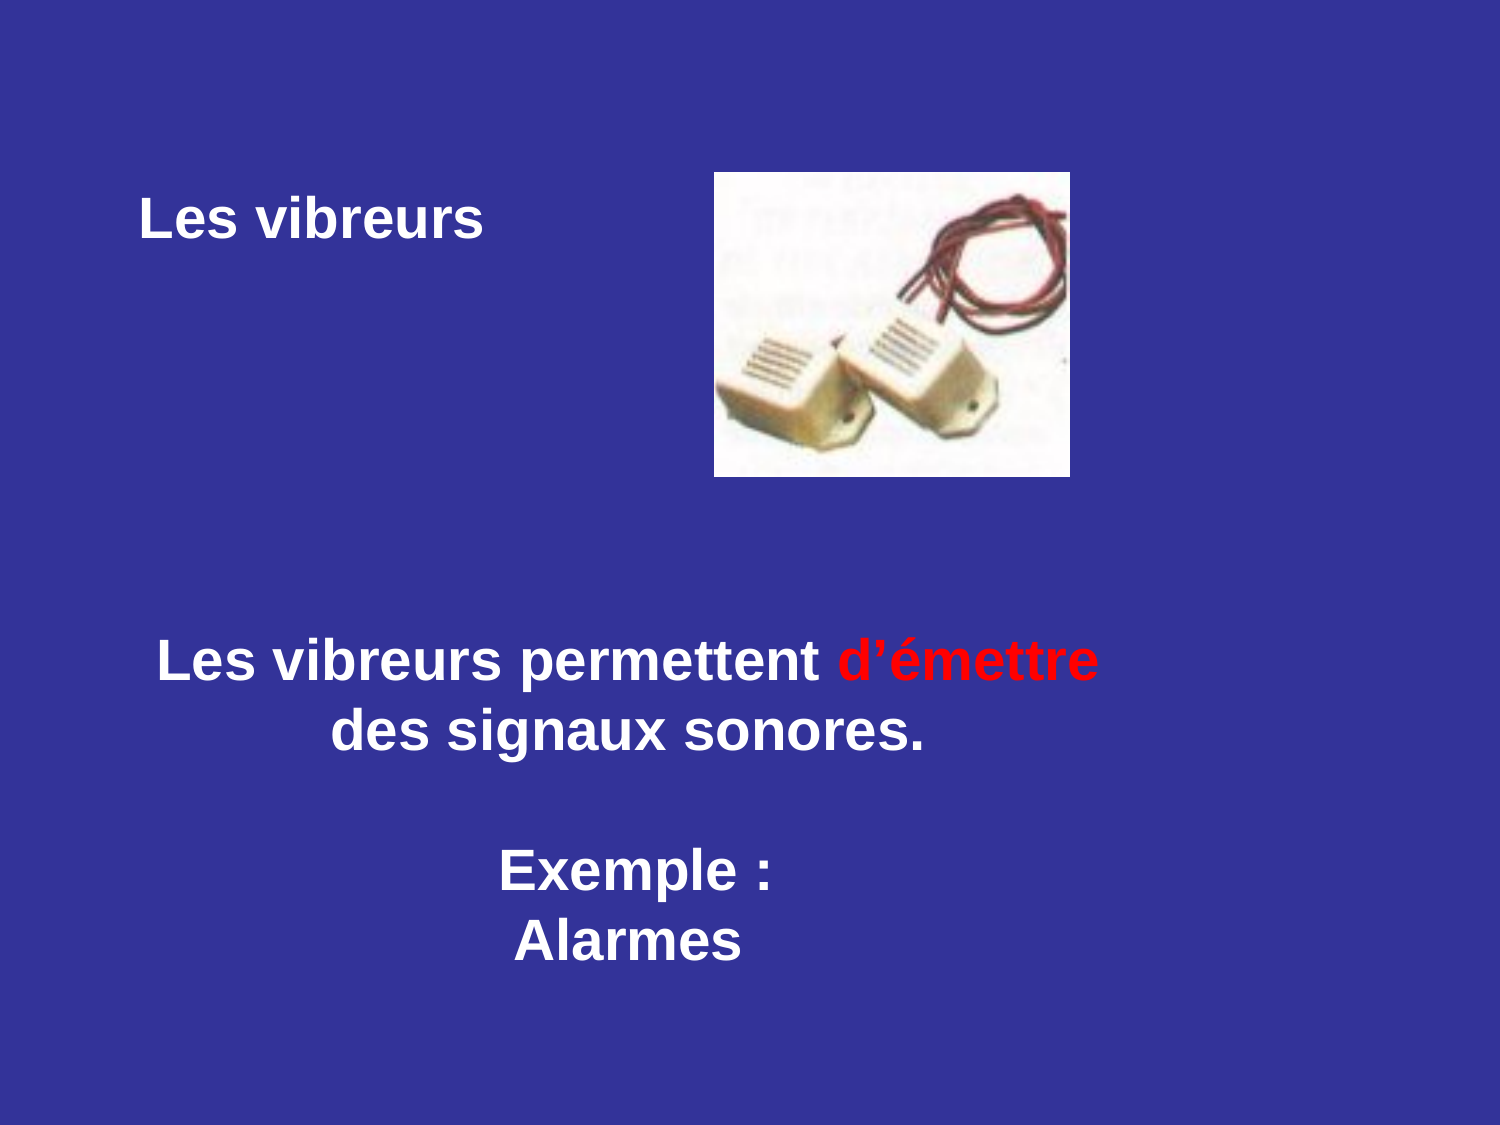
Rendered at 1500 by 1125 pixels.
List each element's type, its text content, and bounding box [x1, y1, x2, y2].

picture [714, 172, 1070, 477]
text_box Les vibreurs permettent d’émettre des signaux sonores. Exemple : Alarmes [141, 614, 1312, 980]
text_box Les vibreurs [123, 172, 538, 259]
